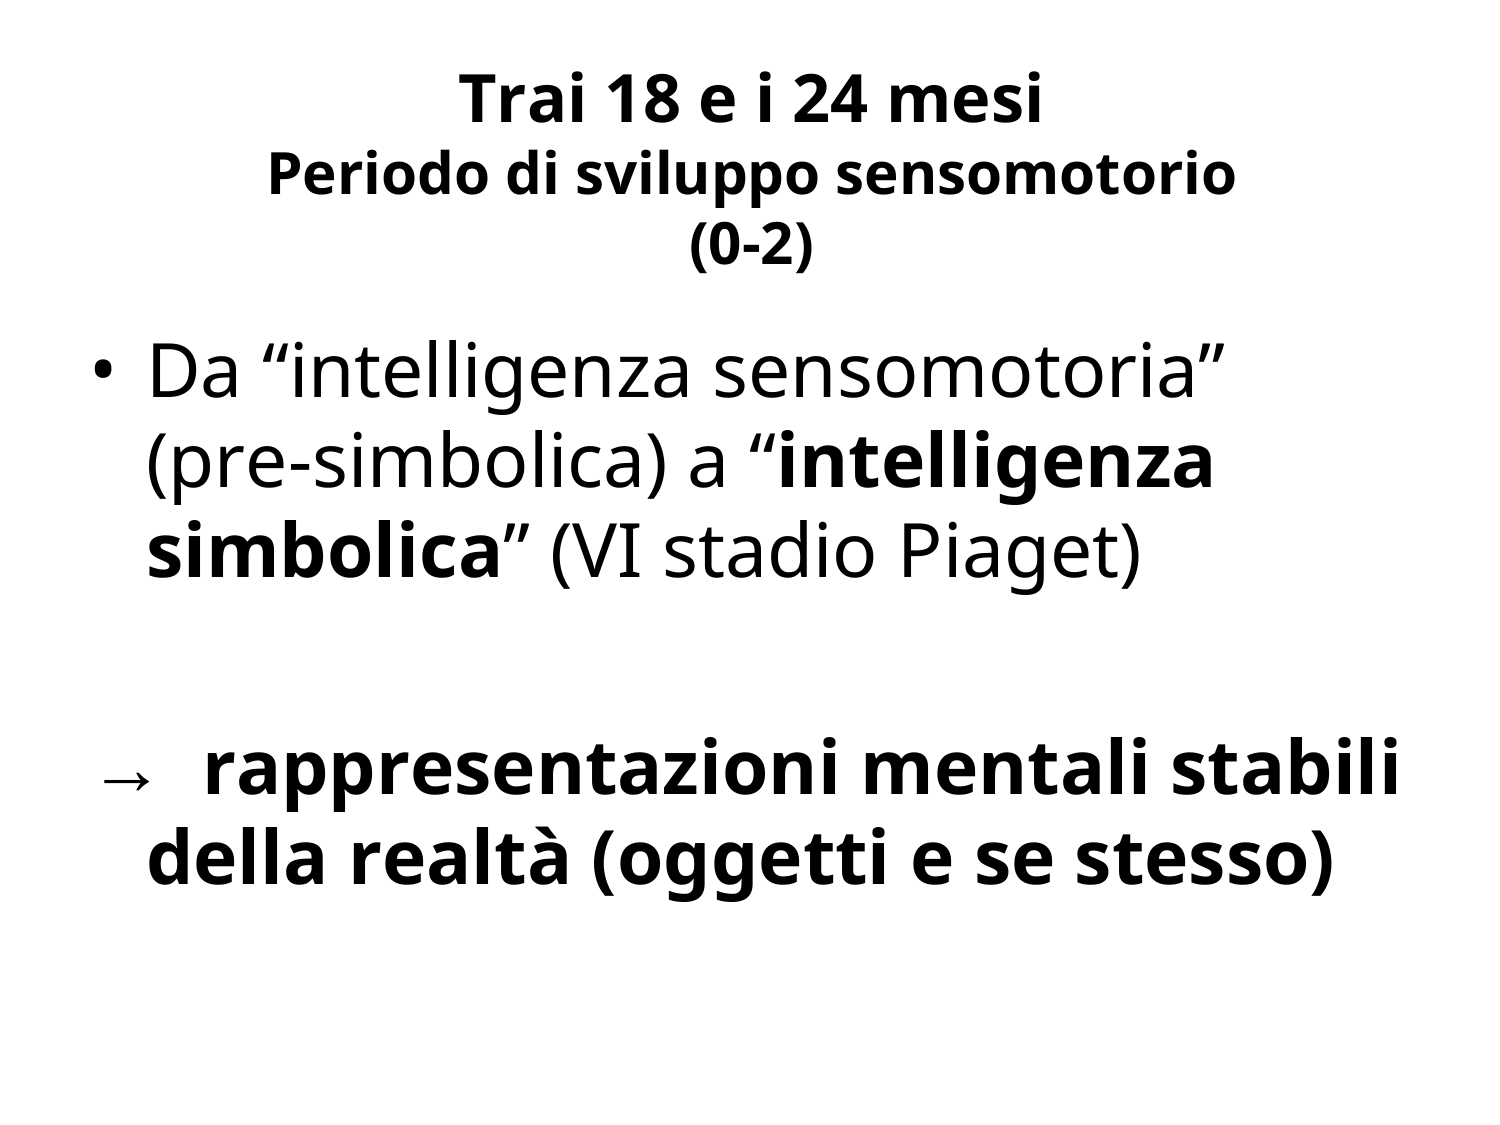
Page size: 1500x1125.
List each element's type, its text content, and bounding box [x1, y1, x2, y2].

title Trai 18 e i 24 mesi Periodo di sviluppo sensomotorio (0-2) [76, 48, 1427, 284]
list Da “intelligenza sensomotoria” (pre-simbolica) a “intelligenza simbolica” (VI stadio Piaget) → rappresentazioni mentali stabili della realtà (oggetti e se stesso) [75, 314, 1426, 1083]
